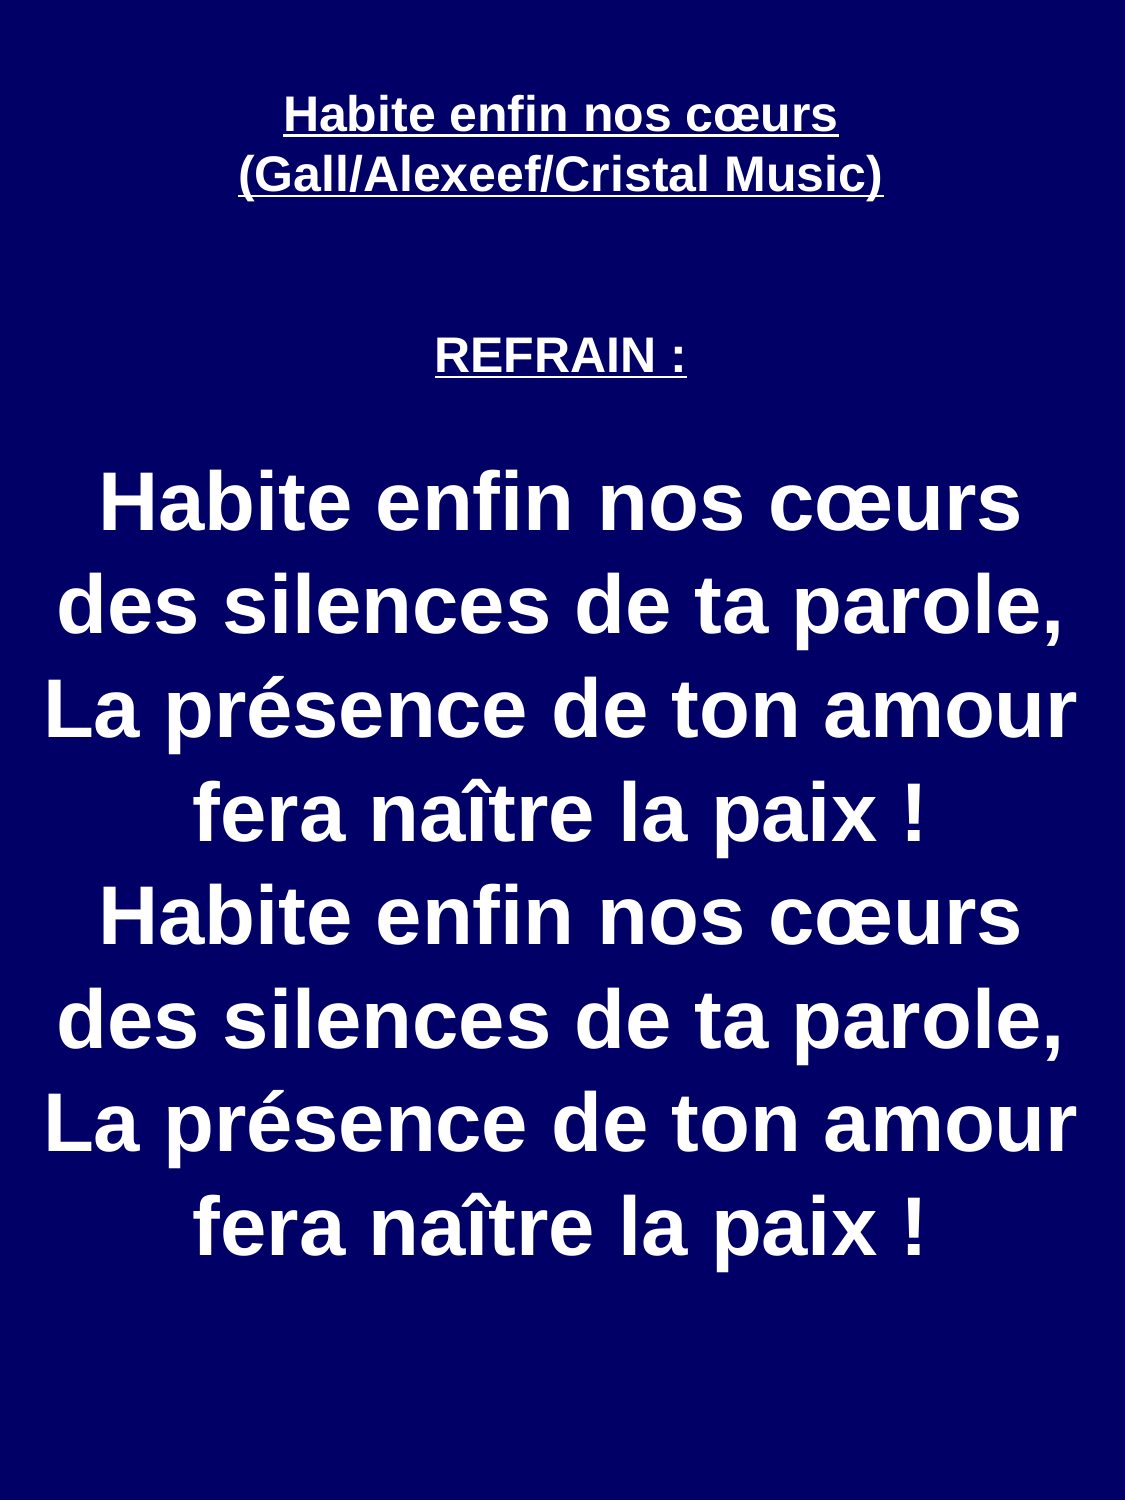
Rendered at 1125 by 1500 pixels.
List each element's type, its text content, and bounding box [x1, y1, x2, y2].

text_box Habite enfin nos cœurs (Gall/Alexeef/Cristal Music) REFRAIN : Habite enfin nos cœurs des silences de ta parole, La présence de ton amour fera naître la paix ! Habite enfin nos cœurs des silences de ta parole, La présence de ton amour fera naître la paix ! [0, 35, 1125, 1389]
